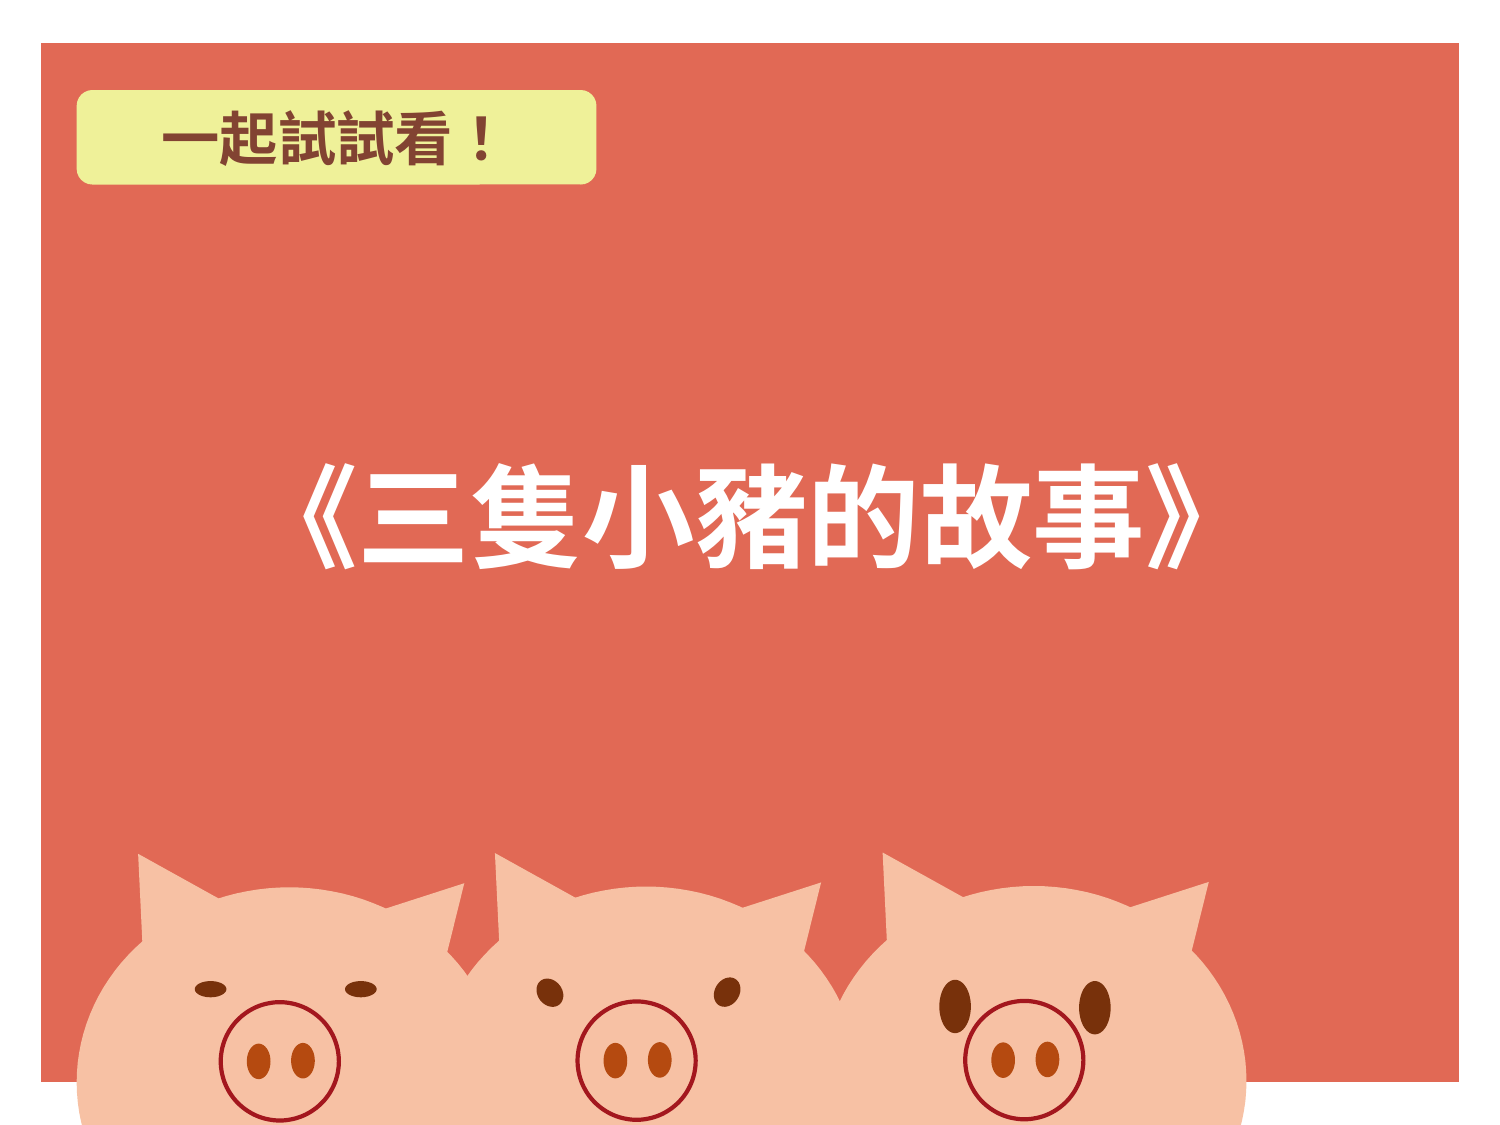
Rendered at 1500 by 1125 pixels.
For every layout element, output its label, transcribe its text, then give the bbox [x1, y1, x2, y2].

title 《三隻小豬的故事》 [76, 420, 1427, 609]
text_box [41, 43, 1459, 1125]
text_box 一起試試看！ [76, 90, 597, 185]
